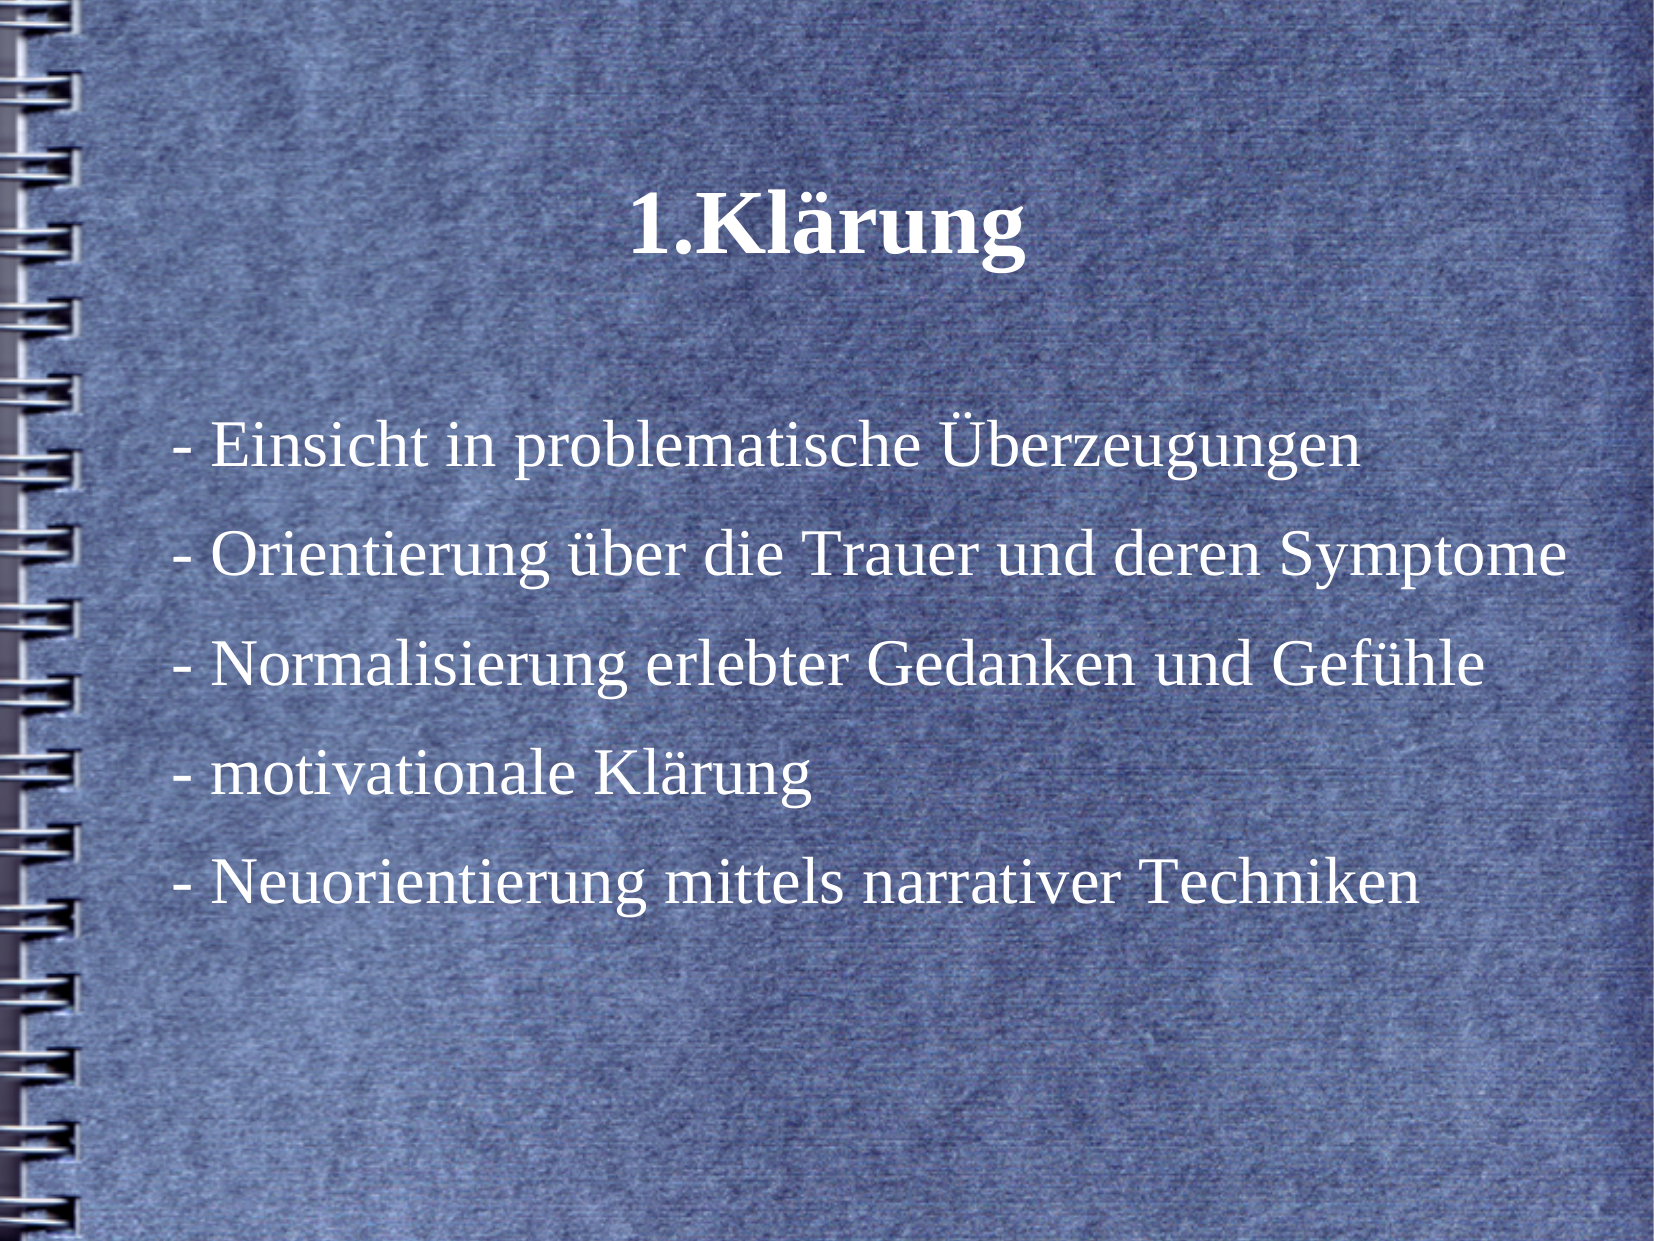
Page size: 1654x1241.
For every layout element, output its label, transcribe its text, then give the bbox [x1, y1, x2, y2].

picture [0, 0, 1654, 1241]
title 1.Klärung [82, 51, 1571, 255]
list - Einsicht in problematische Überzeugungen - Orientierung über die Trauer und deren Symptome - Normalisierung erlebter Gedanken und Gefühle - motivationale Klärung - Neuorientierung mittels narrativer Techniken [82, 290, 1571, 1094]
